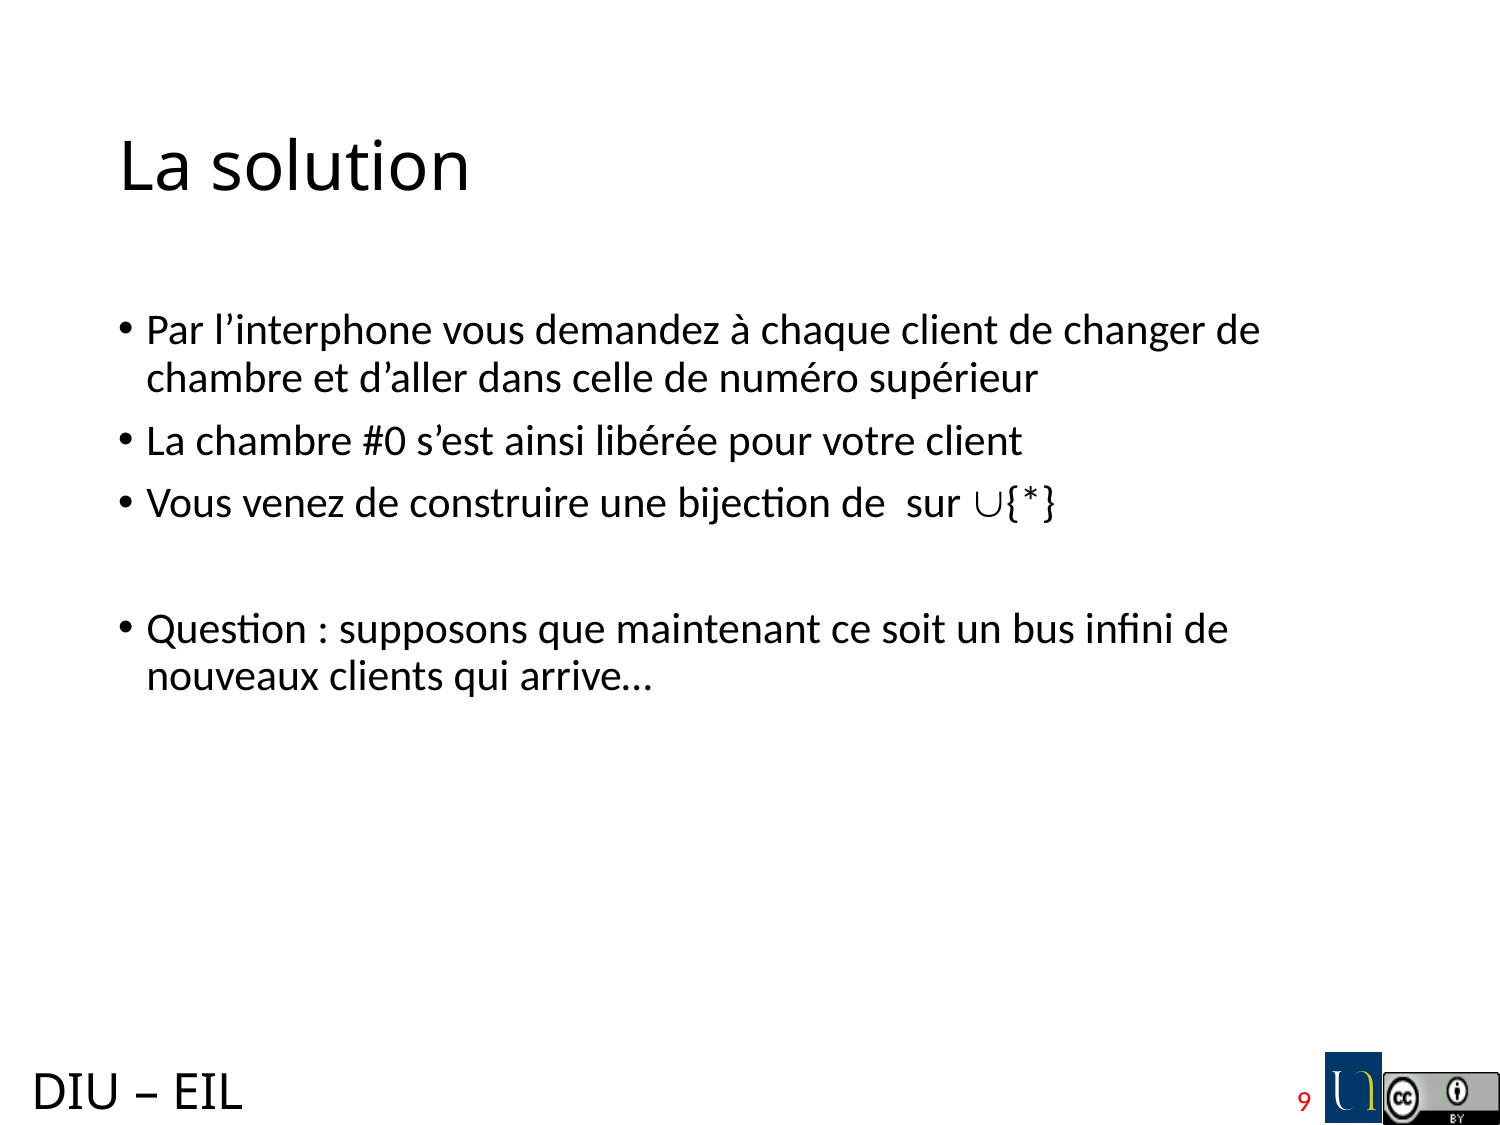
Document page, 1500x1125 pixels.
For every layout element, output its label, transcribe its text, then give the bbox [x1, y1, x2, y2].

picture [1325, 1052, 1382, 1123]
title La solution [103, 59, 1397, 278]
slide_number <numéro> [1240, 1070, 1327, 1125]
picture [1383, 1072, 1500, 1125]
list Par l’interphone vous demandez à chaque client de changer de chambre et d’aller dans celle de numéro supérieur La chambre #0 s’est ainsi libérée pour votre client Vous venez de construire une bijection de sur {*} Question : supposons que maintenant ce soit un bus infini de nouveaux clients qui arrive… [103, 299, 1397, 1014]
